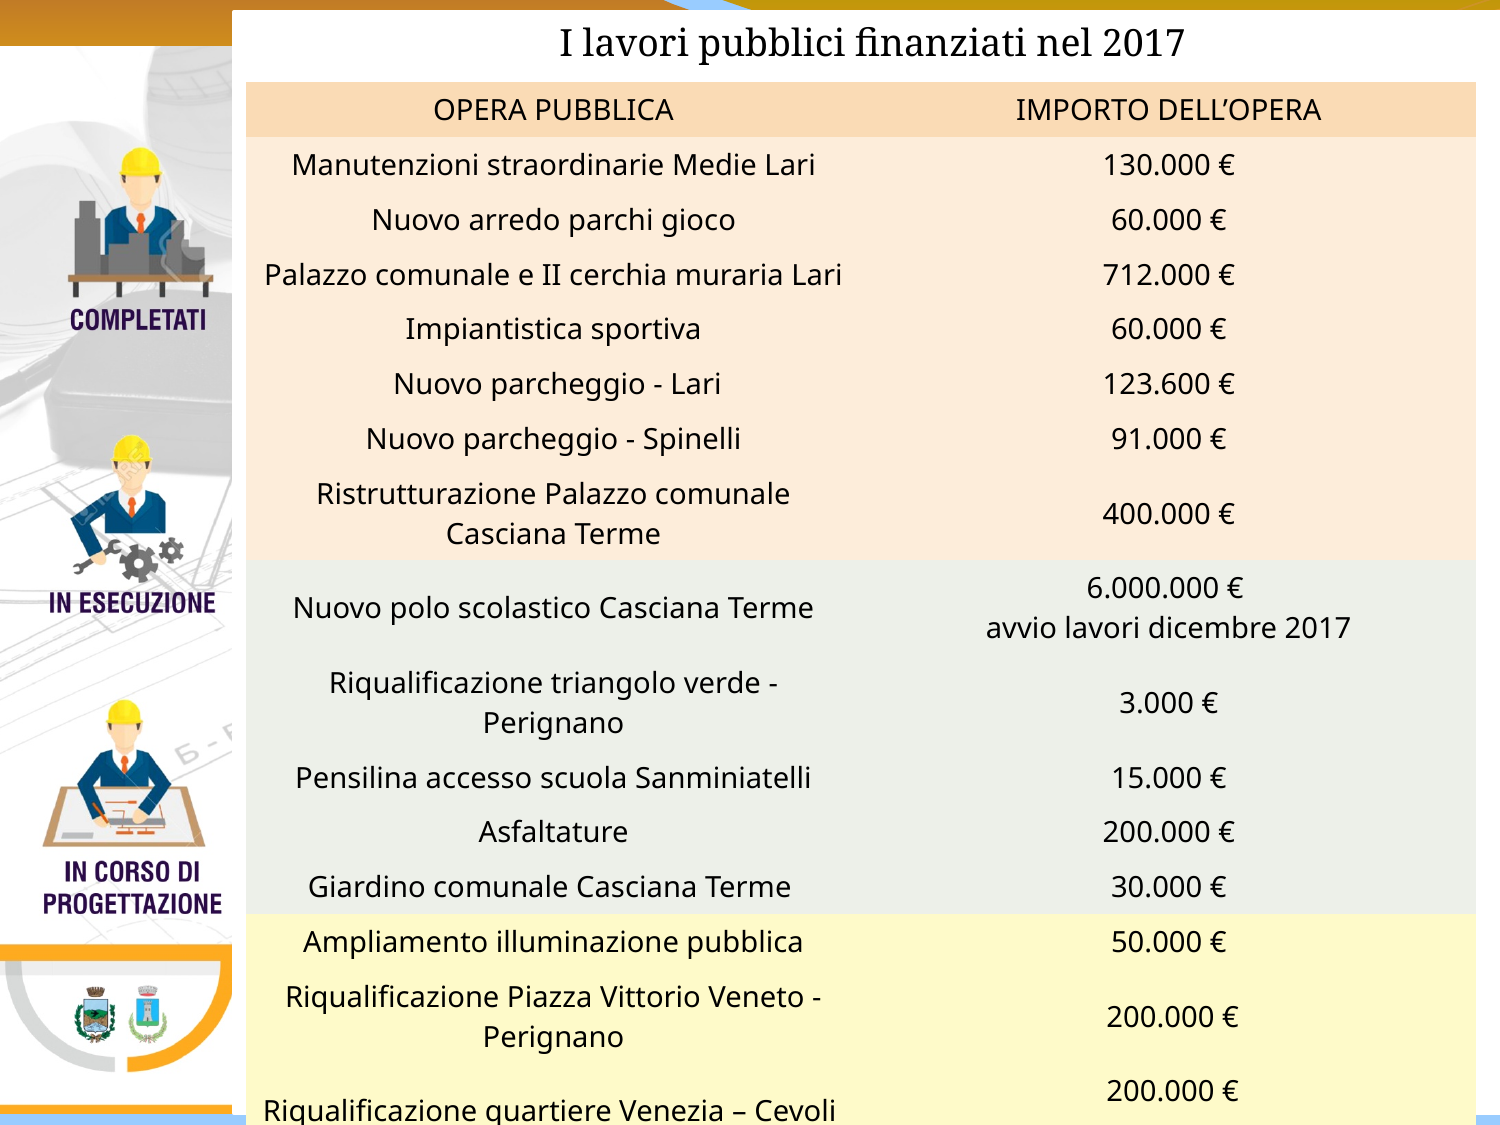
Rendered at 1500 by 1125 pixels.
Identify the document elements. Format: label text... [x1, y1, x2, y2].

table_cell Pensilina accesso scuola Sanminiatelli [246, 749, 861, 804]
table_cell 6.000.000 € avvio lavori dicembre 2017 [861, 560, 1476, 655]
table_cell Nuovo parcheggio - Lari [246, 356, 861, 411]
table_cell 3.000 € [861, 655, 1476, 749]
table_cell Impiantistica sportiva [246, 301, 861, 356]
table_cell Nuovo arredo parchi gioco [246, 192, 861, 246]
table_cell Riqualificazione Piazza Vittorio Veneto -Perignano [246, 969, 861, 1063]
table_cell Riqualificazione quartiere Venezia – Cevoli [246, 1063, 861, 1125]
table_cell 400.000 € [861, 466, 1476, 560]
table_cell 200.000 € [861, 804, 1476, 859]
table_cell Asfaltature [246, 804, 861, 859]
table_cell Ampliamento illuminazione pubblica [246, 914, 861, 969]
table_cell 15.000 € [861, 749, 1476, 804]
table_cell Palazzo comunale e II cerchia muraria Lari [246, 246, 861, 301]
table_cell Nuovo polo scolastico Casciana Terme [246, 560, 861, 655]
text_box I lavori pubblici finanziati nel 2017 [328, 11, 1418, 72]
table_cell Giardino comunale Casciana Terme [246, 859, 861, 914]
table_cell Manutenzioni straordinarie Medie Lari [246, 137, 861, 192]
table_cell 712.000 € [861, 246, 1476, 301]
table_cell 60.000 € [861, 192, 1476, 246]
table_cell 91.000 € [861, 411, 1476, 466]
table_cell 130.000 € [861, 137, 1476, 192]
table_cell Ristrutturazione Palazzo comunale Casciana Terme [246, 466, 861, 560]
table_cell 200.000 € [861, 1063, 1476, 1125]
table_cell 123.600 € [861, 356, 1476, 411]
text_box [234, 11, 1500, 1114]
table_header IMPORTO DELL’OPERA [861, 82, 1476, 137]
table_cell 60.000 € [861, 301, 1476, 356]
table_cell 200.000 € [861, 969, 1476, 1063]
picture [0, 46, 234, 1114]
table_cell 30.000 € [861, 859, 1476, 914]
table_cell 50.000 € [861, 914, 1476, 969]
table_cell Nuovo parcheggio - Spinelli [246, 411, 861, 466]
table_cell Riqualificazione triangolo verde - Perignano [246, 655, 861, 749]
table_header OPERA PUBBLICA [246, 82, 861, 137]
